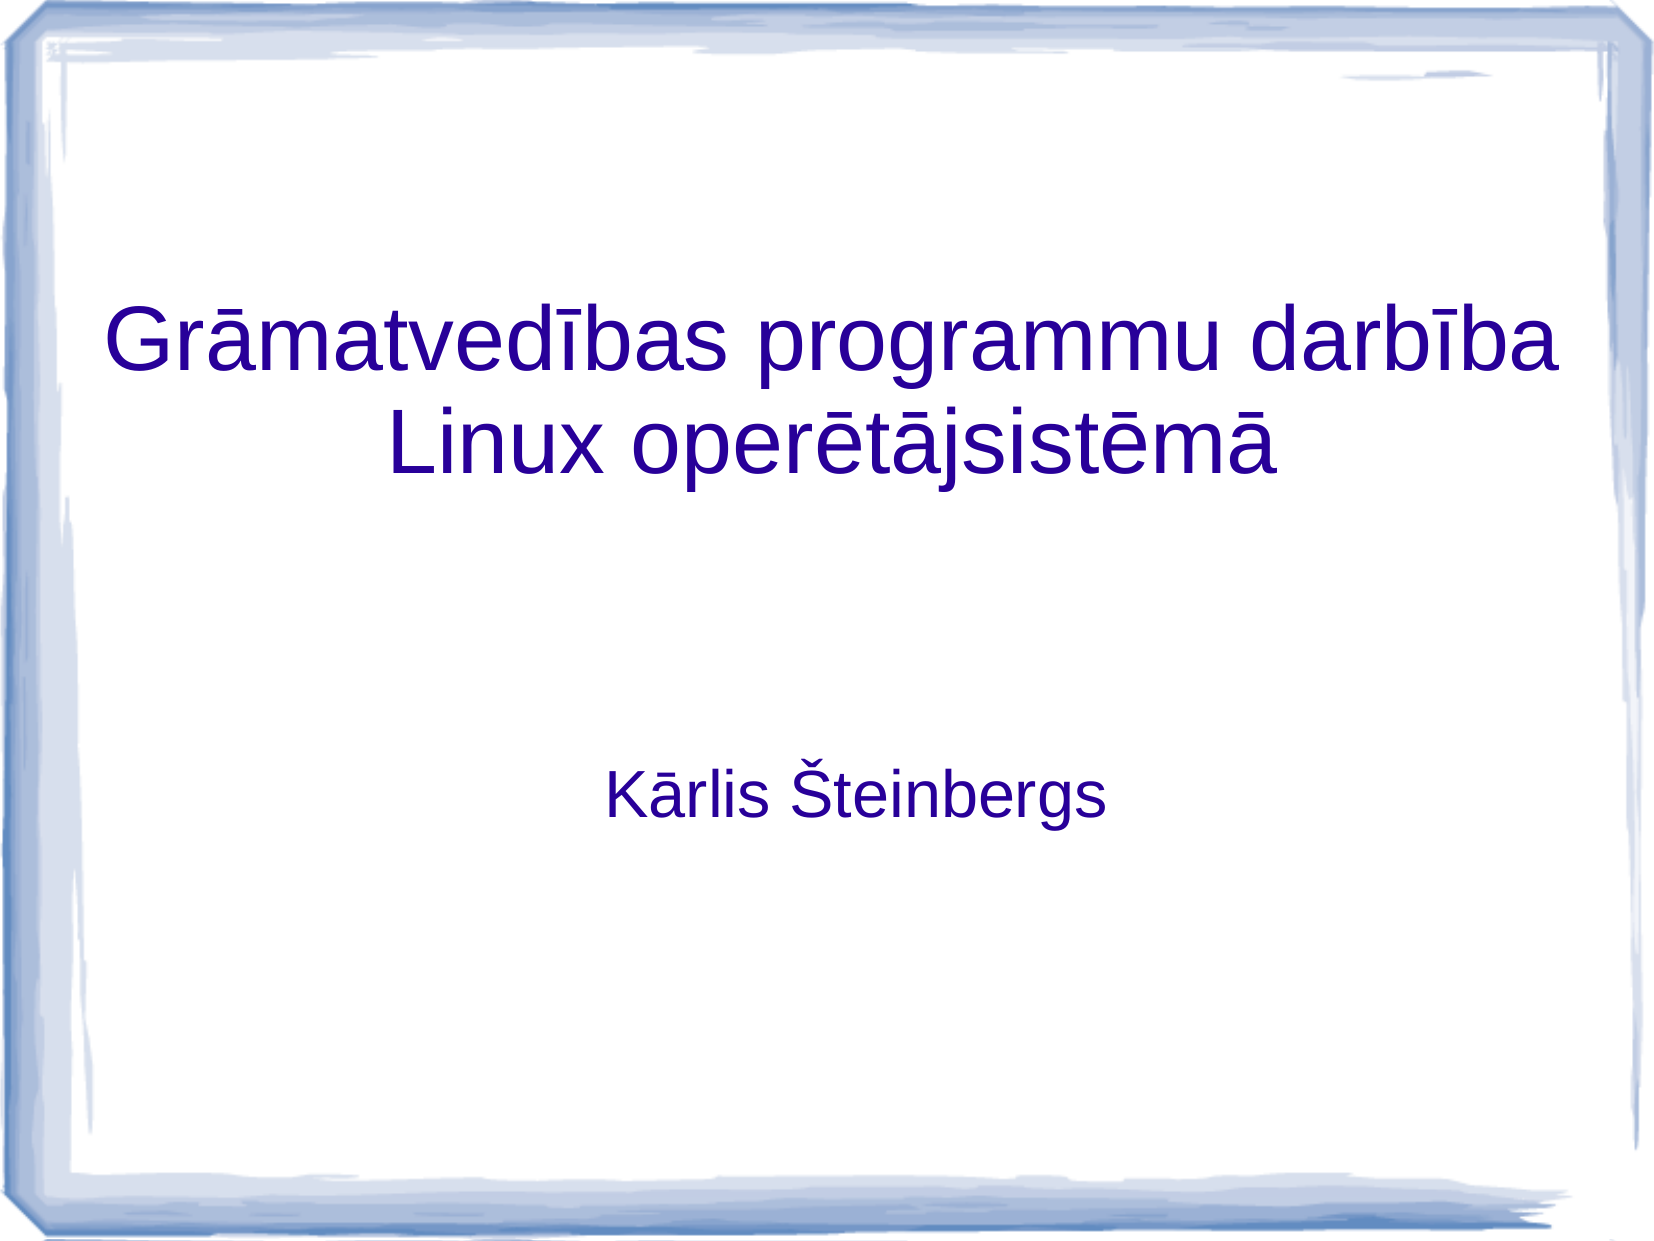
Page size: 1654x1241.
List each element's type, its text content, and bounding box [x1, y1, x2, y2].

subtitle Kārlis Šteinbergs [265, 561, 1447, 1093]
title Grāmatvedības programmu darbība Linux operētājsistēmā [88, 286, 1577, 494]
picture [0, 0, 1654, 1241]
